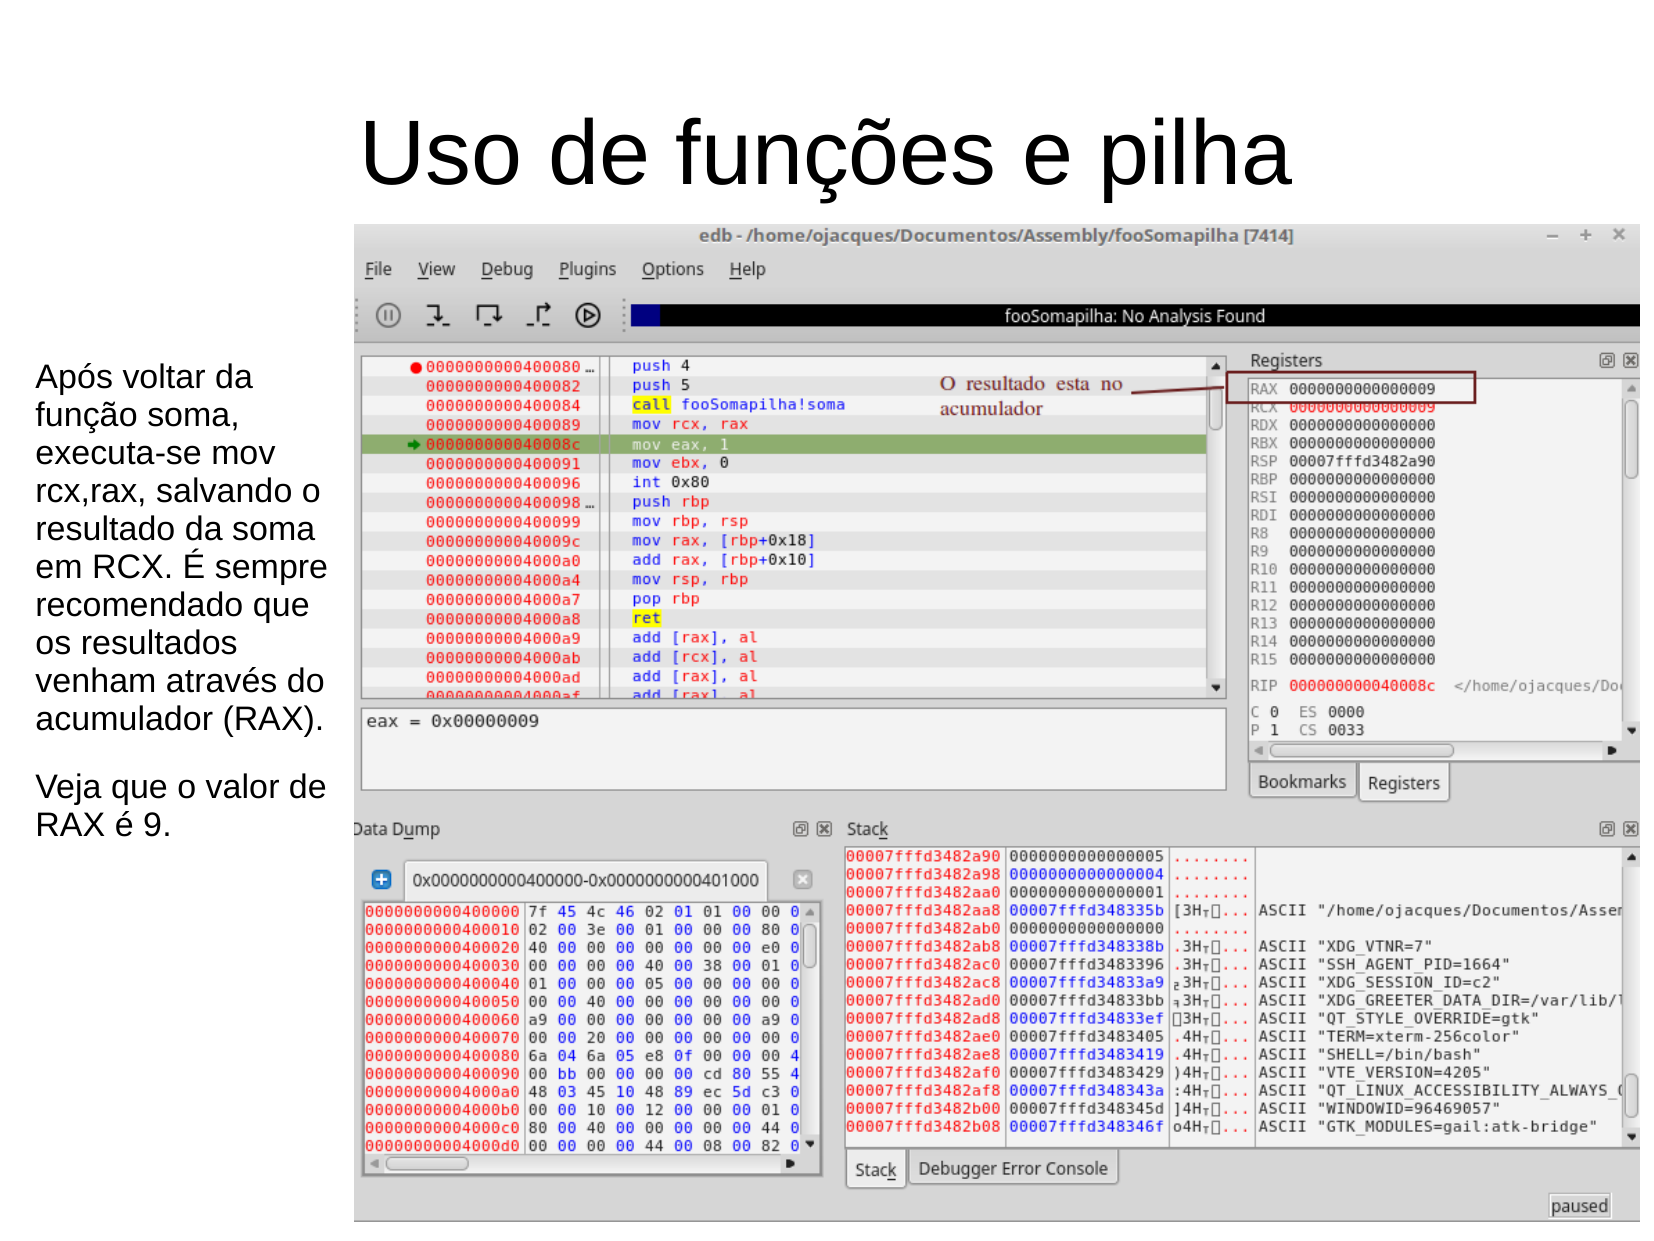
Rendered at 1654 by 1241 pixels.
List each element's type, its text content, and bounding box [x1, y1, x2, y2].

list Após voltar da função soma, executa-se mov rcx,rax, salvando o resultado da soma em RCX. É sempre recomendado que os resultados venham através do acumulador (RAX). Veja que o valor de RAX é 9. [0, 290, 331, 1146]
title Uso de funções e pilha [82, 49, 1571, 257]
picture [354, 224, 1640, 1222]
